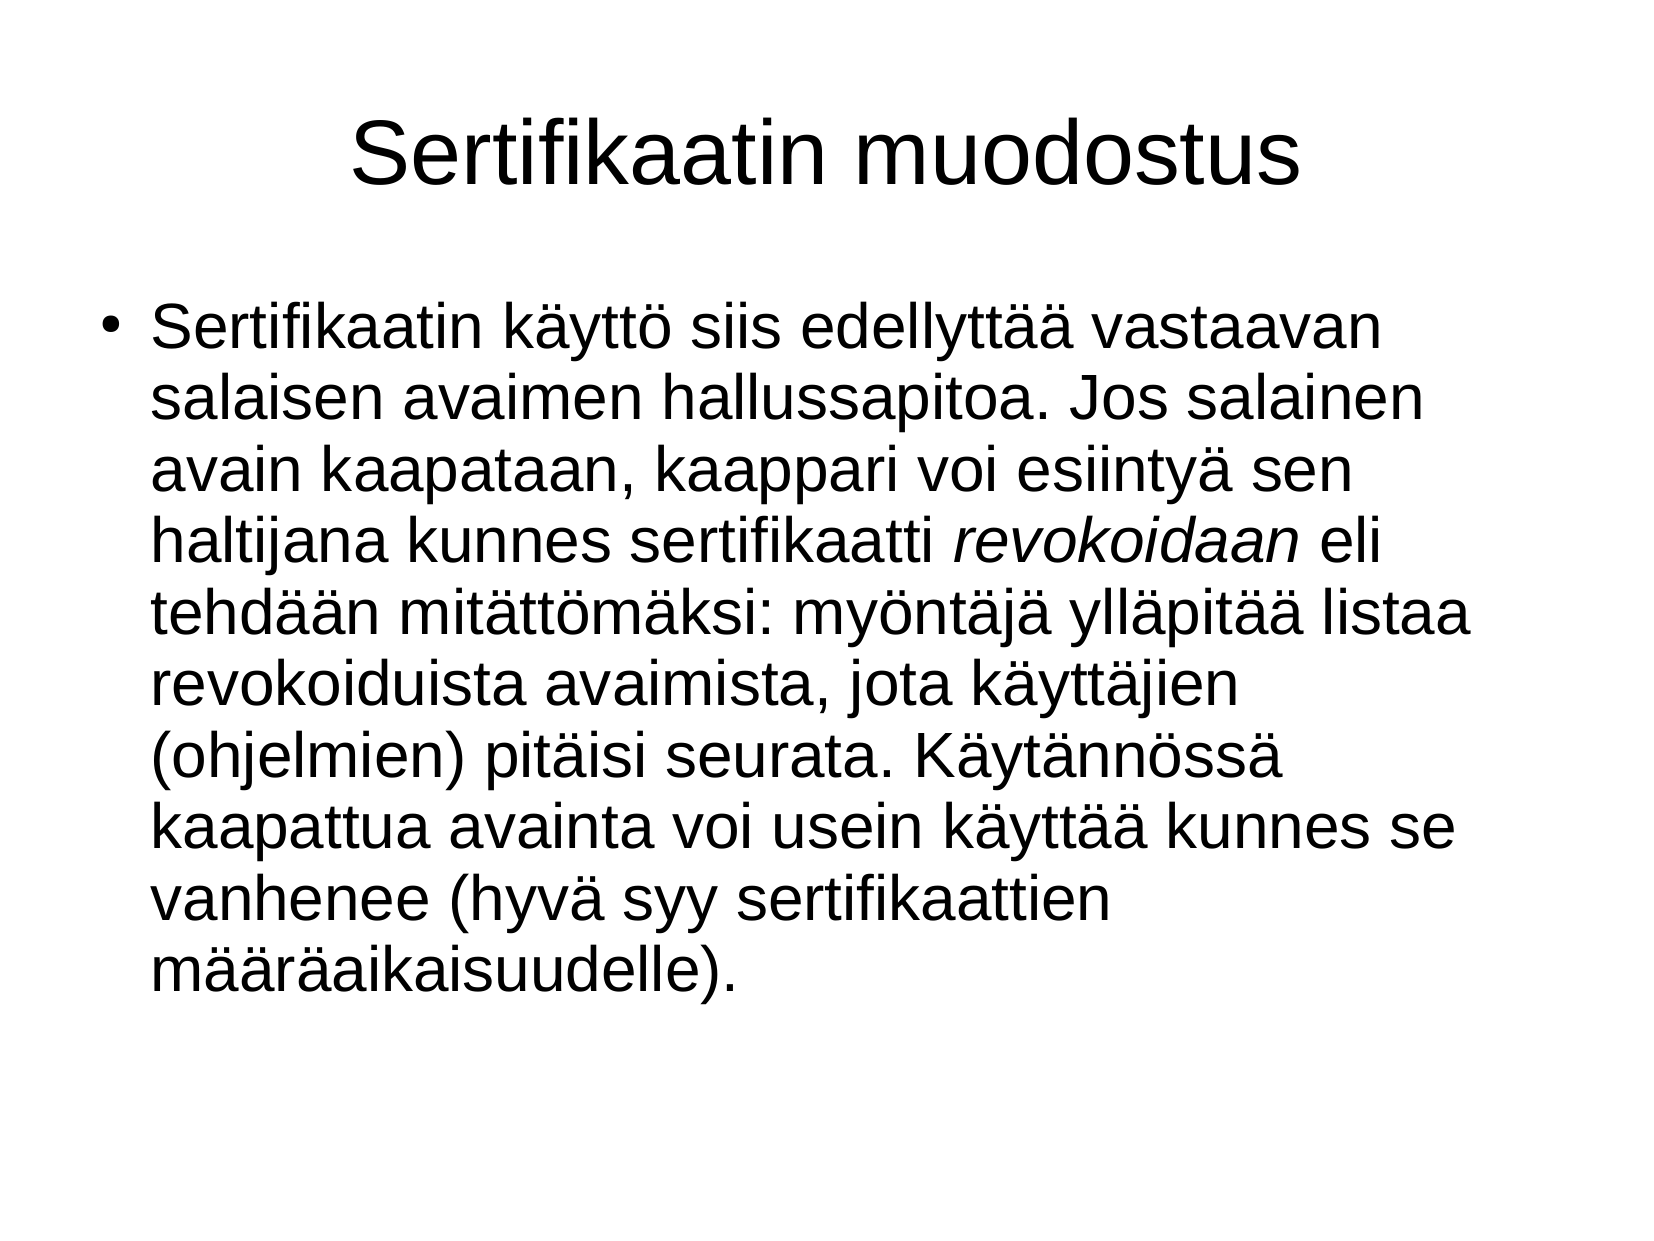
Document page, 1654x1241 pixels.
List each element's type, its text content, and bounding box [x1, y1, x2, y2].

list Sertifikaatin käyttö siis edellyttää vastaavan salaisen avaimen hallussapitoa. Jos salainen avain kaapataan, kaappari voi esiintyä sen haltijana kunnes sertifikaatti revokoidaan eli tehdään mitättömäksi: myöntäjä ylläpitää listaa revokoiduista avaimista, jota käyttäjien (ohjelmien) pitäisi seurata. Käytännössä kaapattua avainta voi usein käyttää kunnes se vanhenee (hyvä syy sertifikaattien määräaikaisuudelle). [82, 290, 1571, 1010]
title Sertifikaatin muodostus [82, 49, 1571, 257]
